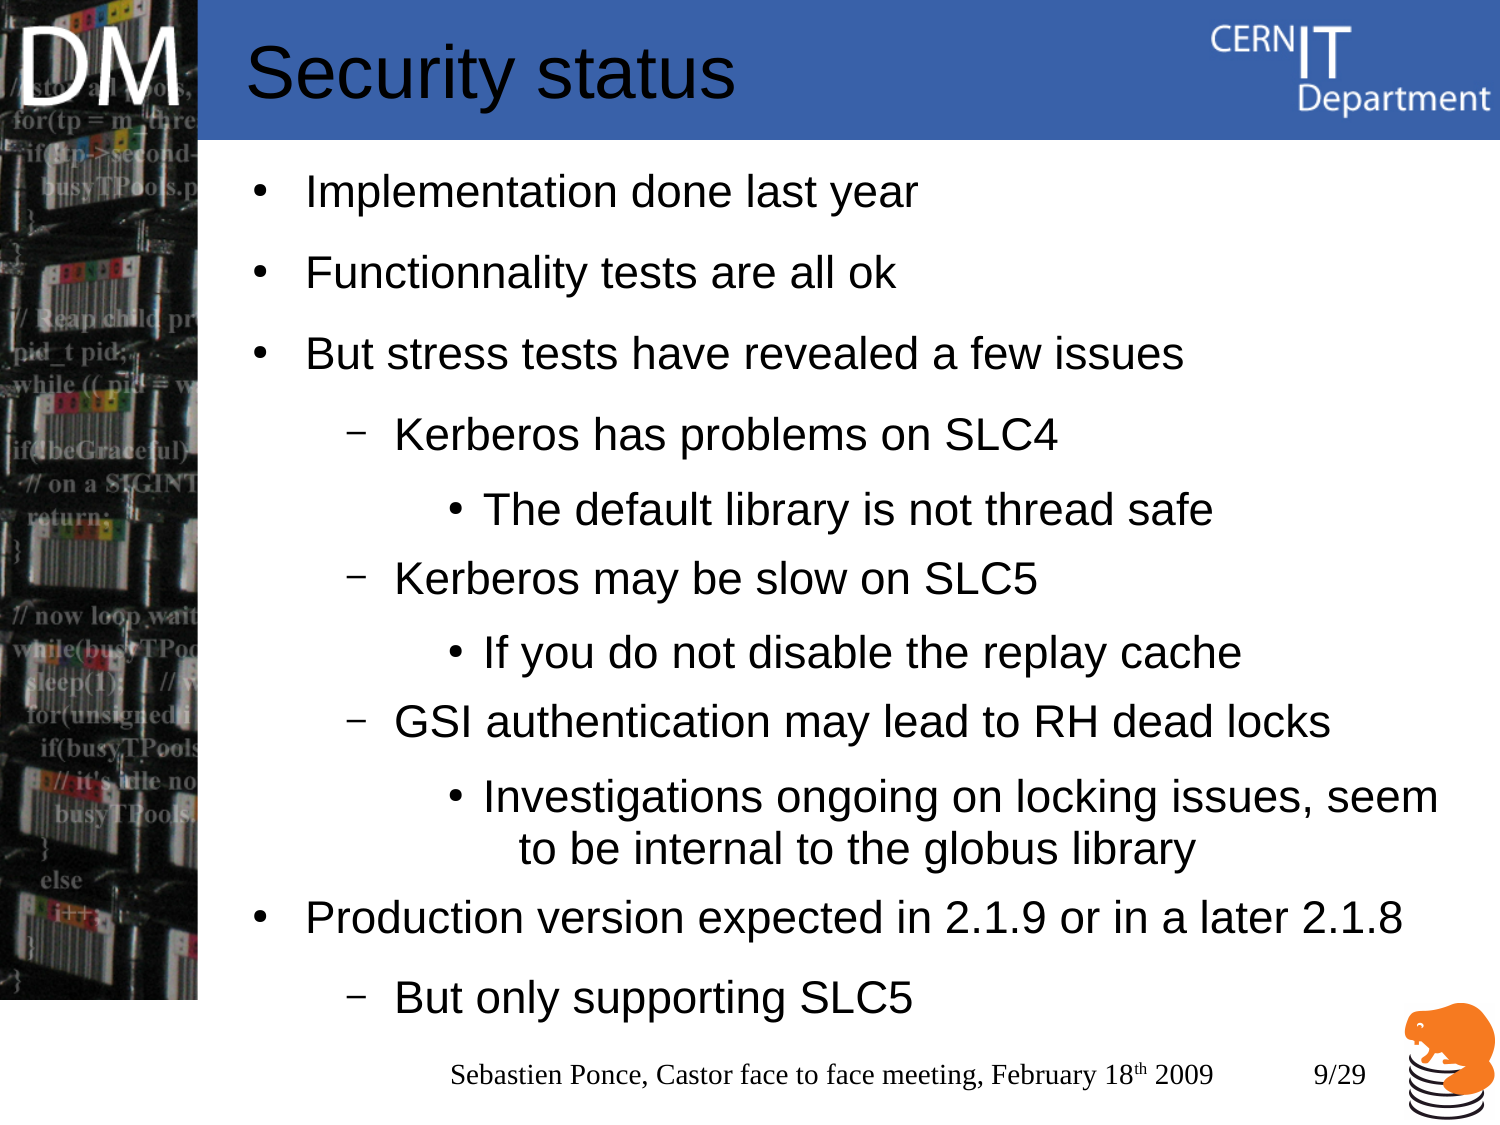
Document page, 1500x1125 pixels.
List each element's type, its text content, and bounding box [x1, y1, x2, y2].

picture [198, 0, 1500, 140]
picture [1404, 1003, 1495, 1120]
title Security status [230, 0, 1181, 138]
list Implementation done last year Functionnality tests are all ok But stress tests have revealed a few issues Kerberos has problems on SLC4 The default library is not thread safe Kerberos may be slow on SLC5 If you do not disable the replay cache GSI authentication may lead to RH dead locks Investigations ongoing on locking issues, seem to be internal to the globus library Production version expected in 2.1.9 or in a later 2.1.8 But only supporting SLC5 [201, 151, 1481, 1032]
